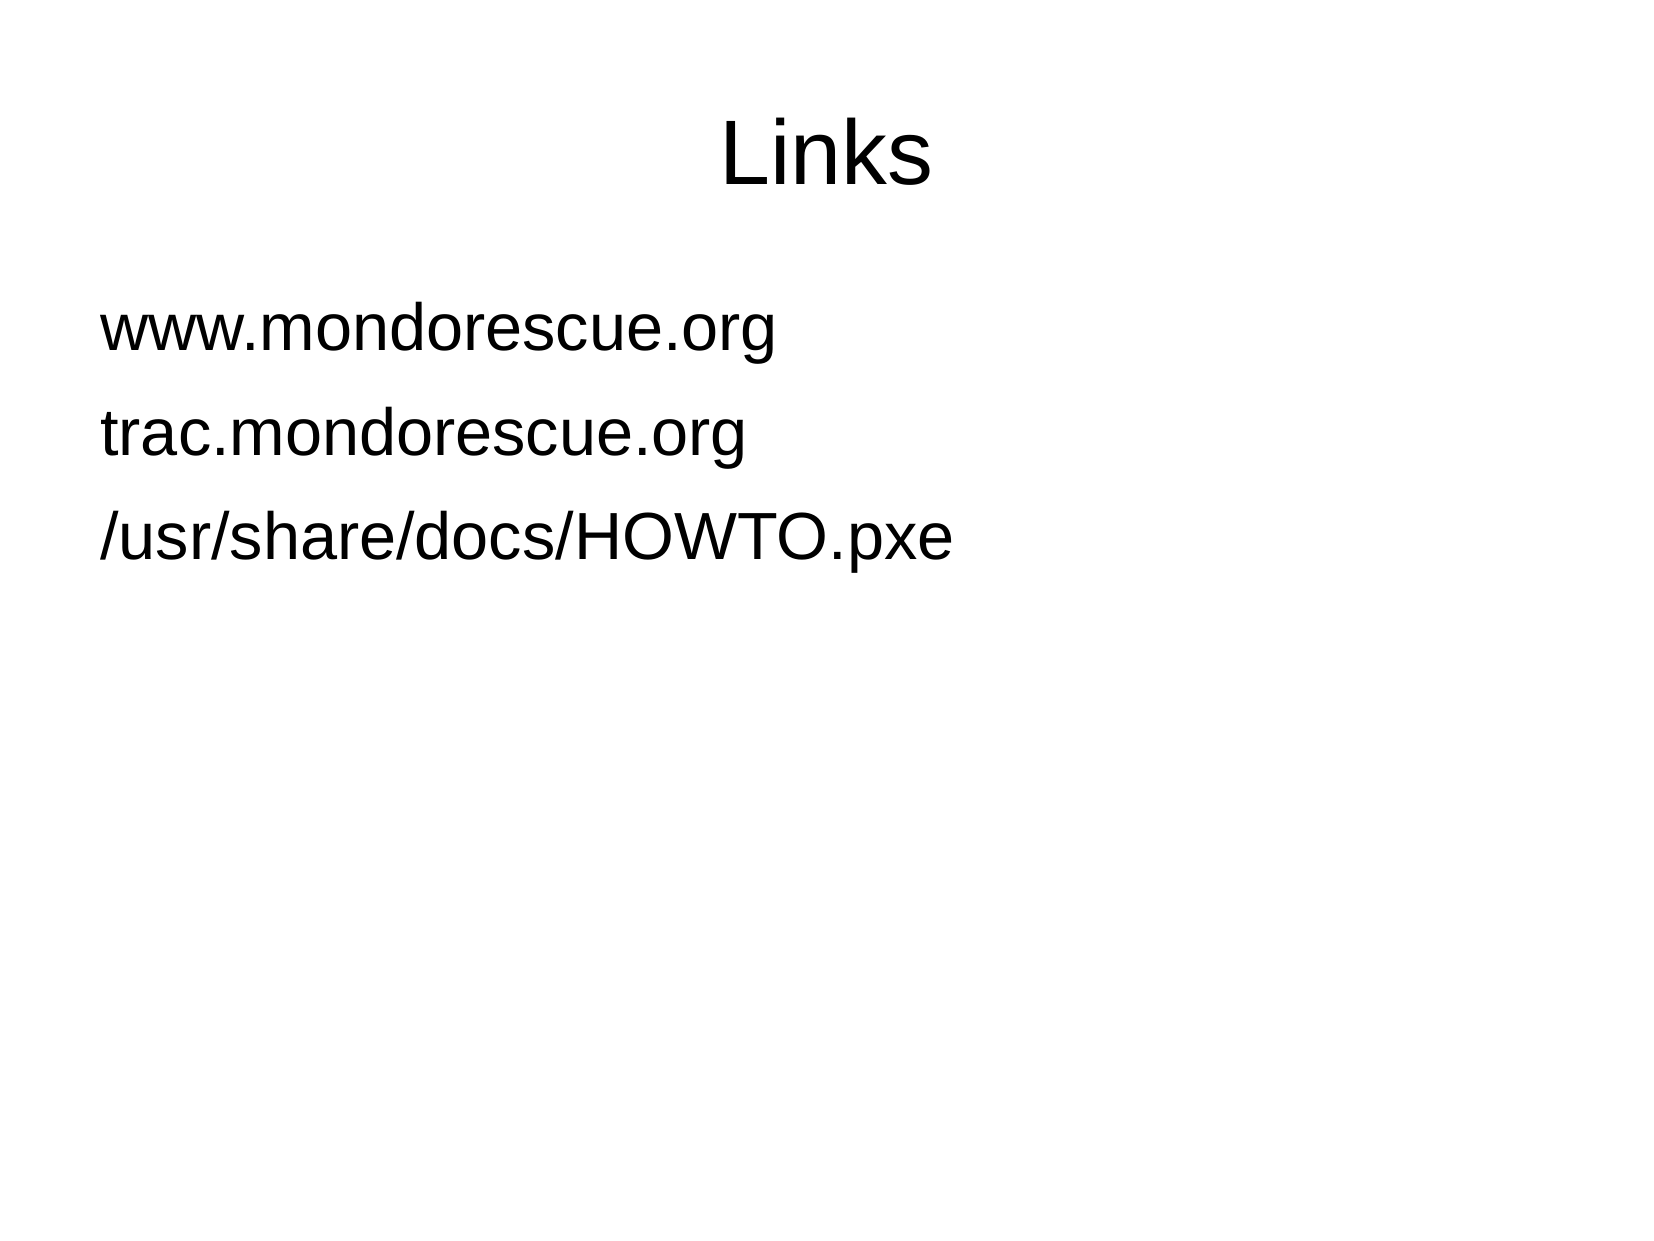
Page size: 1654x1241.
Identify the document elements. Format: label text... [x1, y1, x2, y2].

title Links [82, 56, 1571, 250]
list www.mondorescue.org trac.mondorescue.org /usr/share/docs/HOWTO.pxe [82, 290, 1571, 1094]
